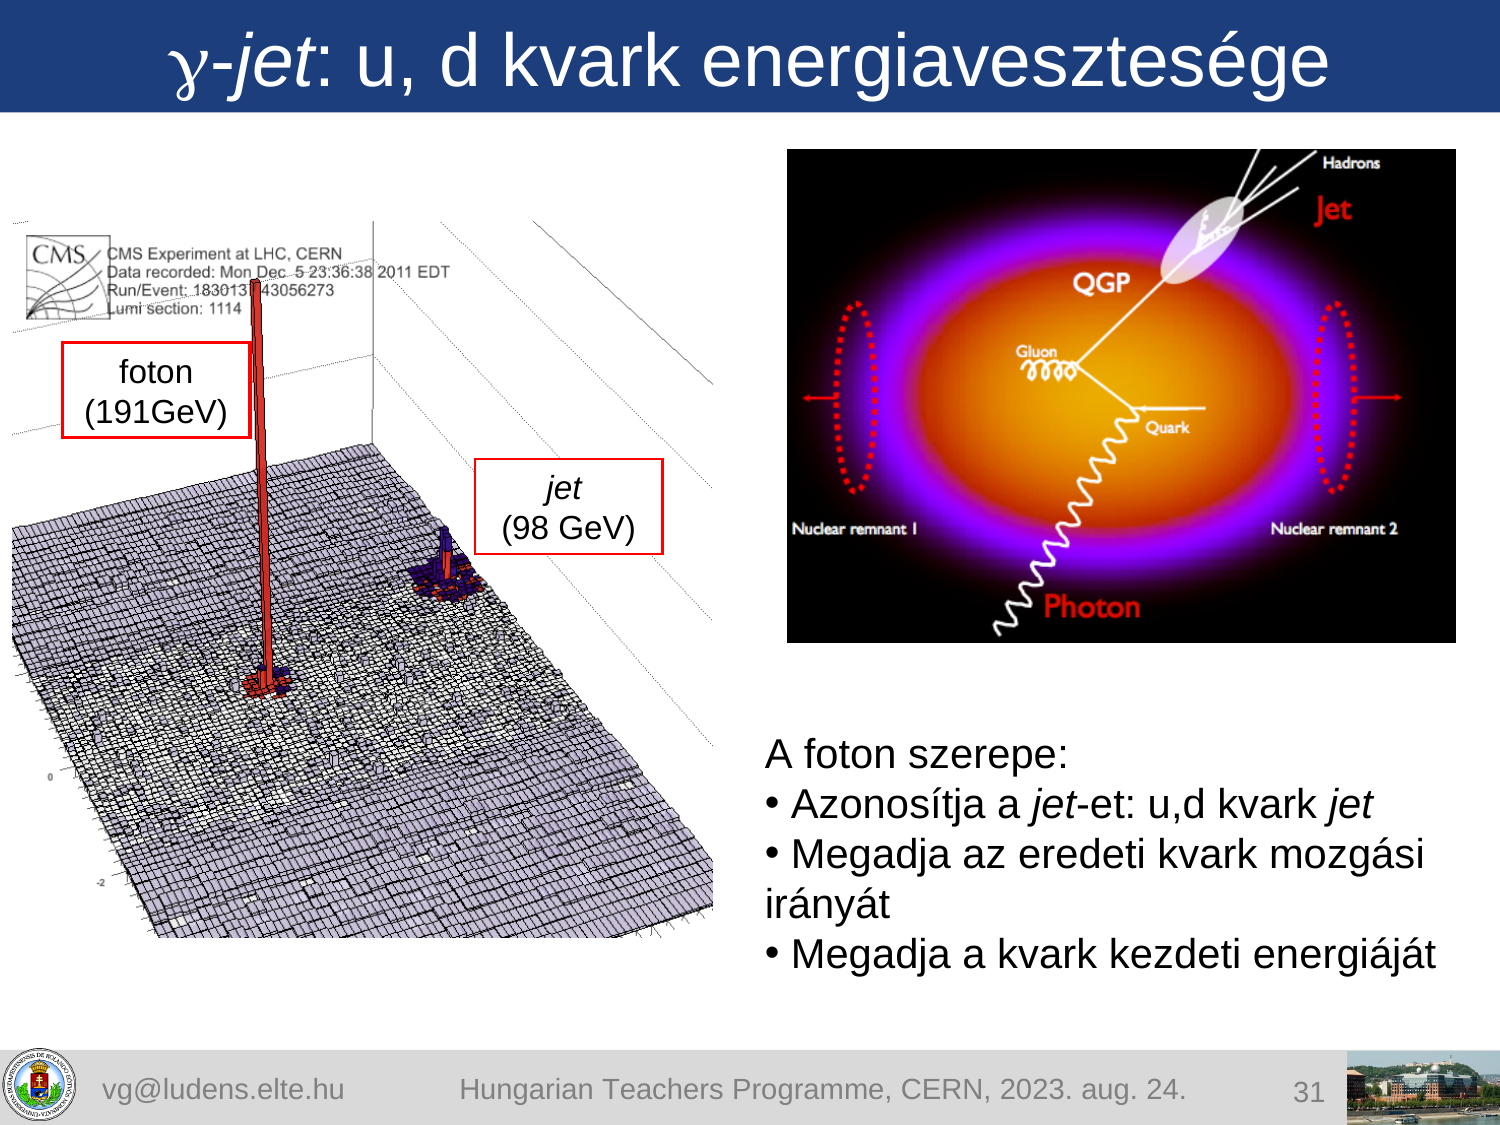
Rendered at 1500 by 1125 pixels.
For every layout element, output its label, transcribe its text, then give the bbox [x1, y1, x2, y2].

picture [787, 149, 1456, 643]
text_box foton (191GeV) [62, 342, 250, 438]
title -jet: u, d kvark energiavesztesége [0, 0, 1500, 113]
picture [1347, 1051, 1500, 1125]
picture [12, 221, 713, 938]
text_box jet (98 GeV) [474, 458, 663, 554]
text_box A foton szerepe: Azonosítja a jet-et: u,d kvark jet Megadja az eredeti kvark mozgási irányát Megadja a kvark kezdeti energiáját [750, 719, 1500, 985]
picture [2, 1048, 76, 1121]
